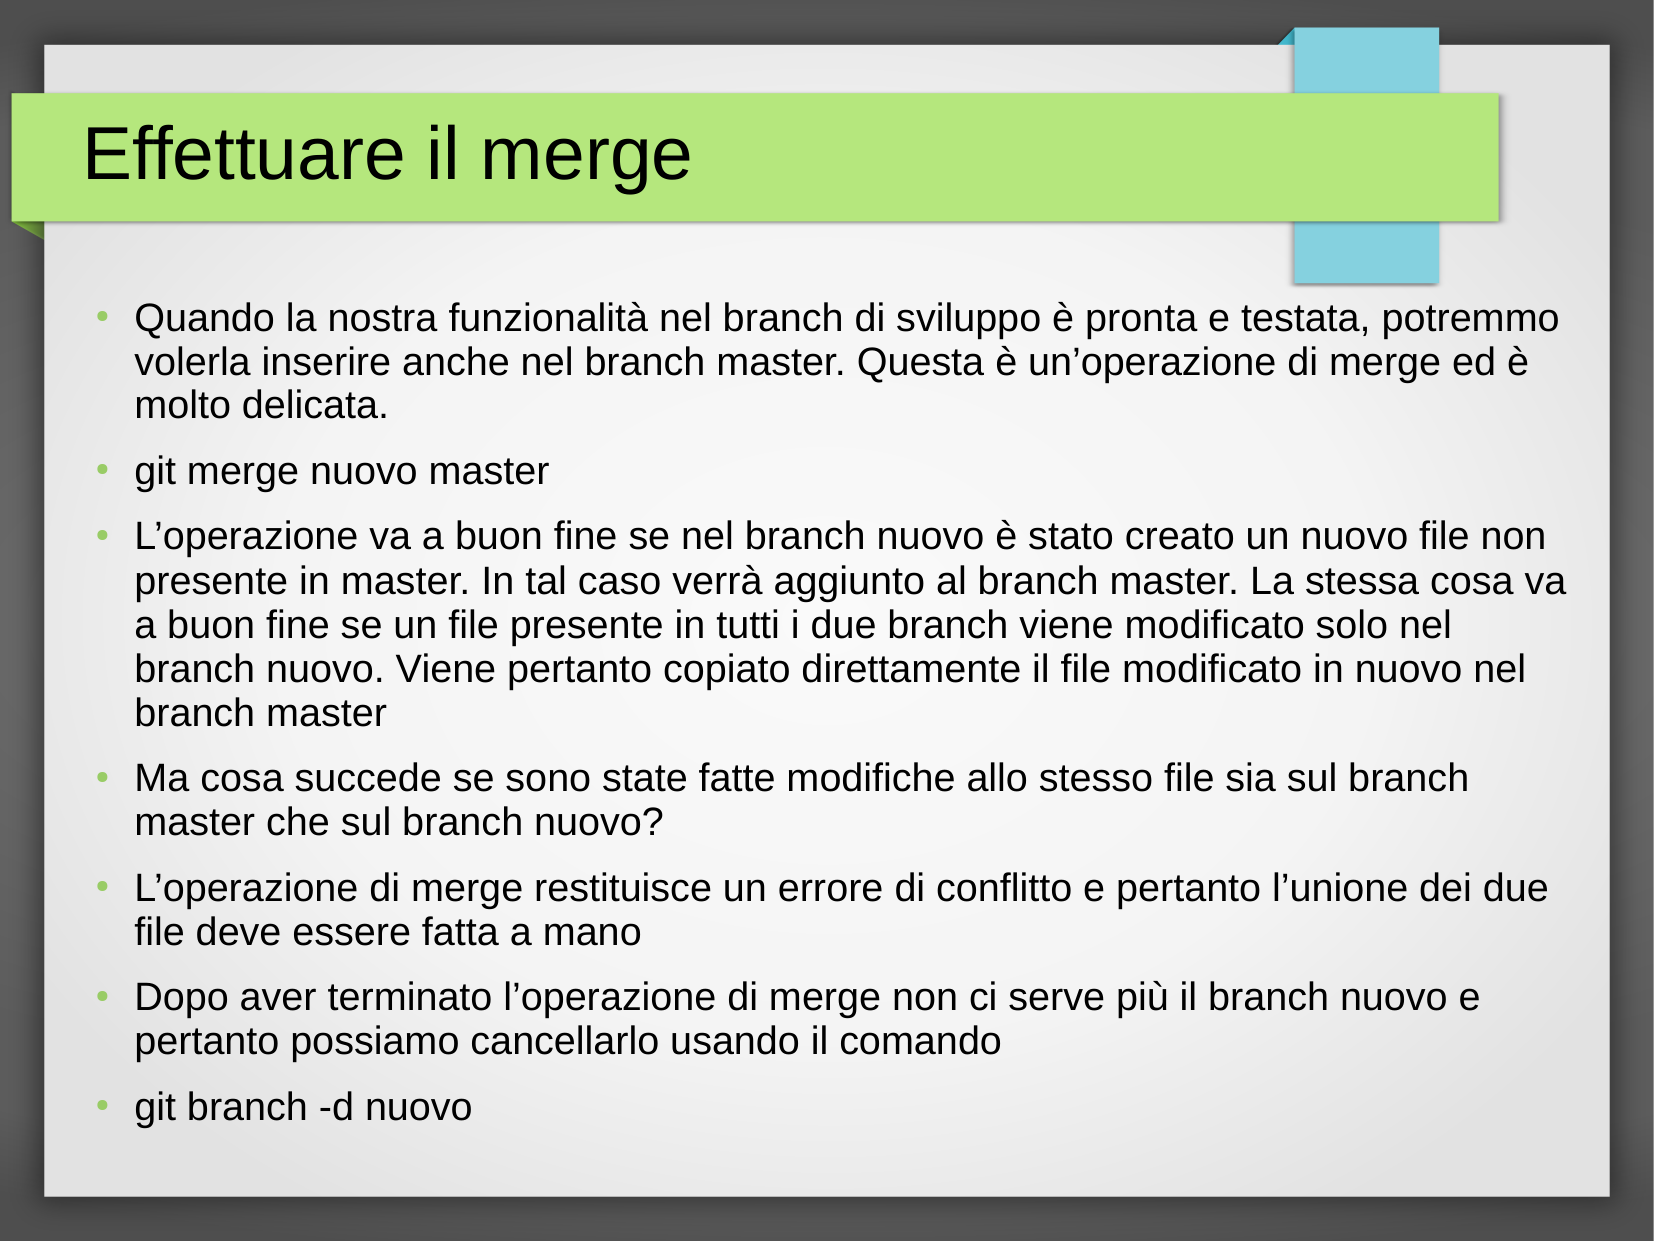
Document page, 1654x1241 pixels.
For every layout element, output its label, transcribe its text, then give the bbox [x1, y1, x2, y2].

list Quando la nostra funzionalità nel branch di sviluppo è pronta e testata, potremmo volerla inserire anche nel branch master. Questa è un’operazione di merge ed è molto delicata. git merge nuovo master L’operazione va a buon fine se nel branch nuovo è stato creato un nuovo file non presente in master. In tal caso verrà aggiunto al branch master. La stessa cosa va a buon fine se un file presente in tutti i due branch viene modificato solo nel branch nuovo. Viene pertanto copiato direttamente il file modificato in nuovo nel branch master Ma cosa succede se sono state fatte modifiche allo stesso file sia sul branch master che sul branch nuovo? L’operazione di merge restituisce un errore di conflitto e pertanto l’unione dei due file deve essere fatta a mano Dopo aver terminato l’operazione di merge non ci serve più il branch nuovo e pertanto possiamo cancellarlo usando il comando git branch -d nuovo [82, 295, 1571, 1134]
picture [0, 0, 1654, 1241]
title Effettuare il merge [82, 94, 1264, 213]
